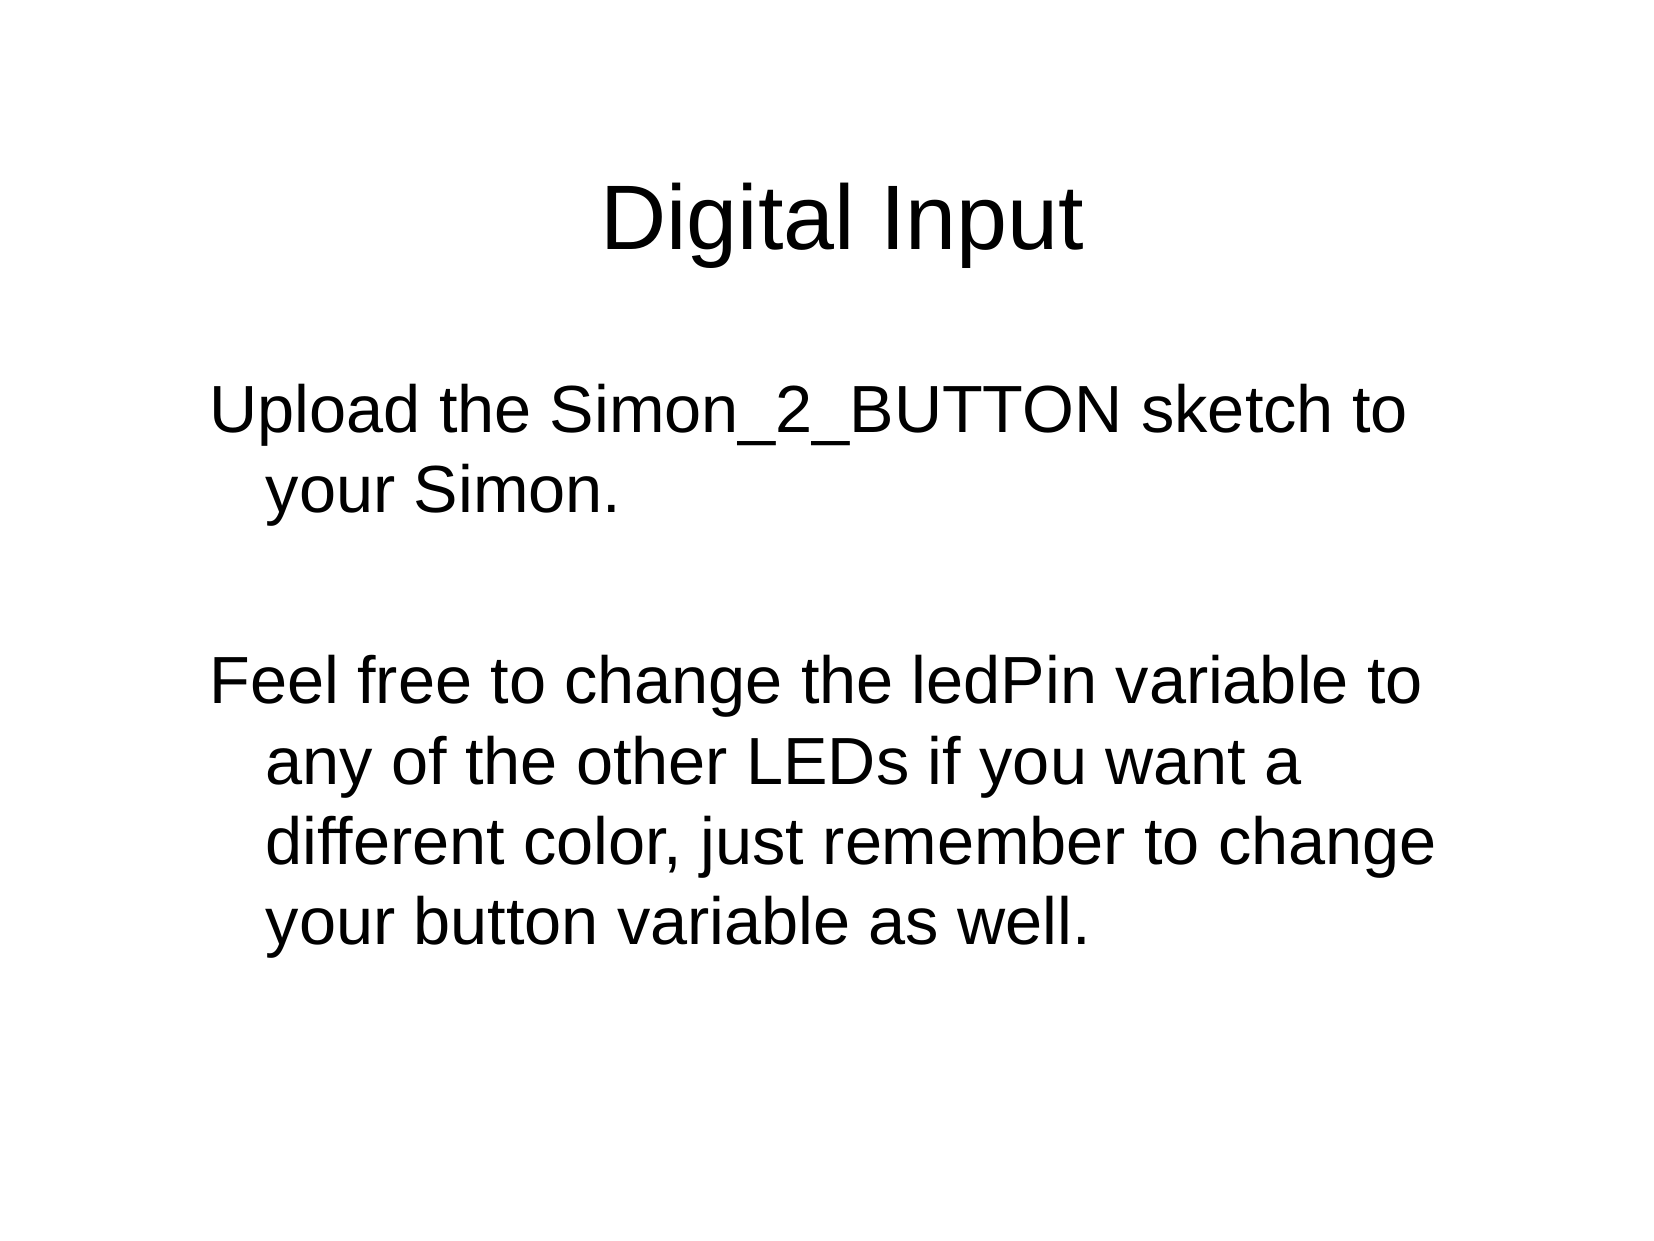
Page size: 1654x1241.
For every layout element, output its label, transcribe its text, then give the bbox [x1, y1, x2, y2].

list Upload the Simon_2_BUTTON sketch to your Simon. Feel free to change the ledPin variable to any of the other LEDs if you want a different color, just remember to change your button variable as well. [123, 358, 1529, 1102]
title Digital Input [123, 110, 1529, 317]
